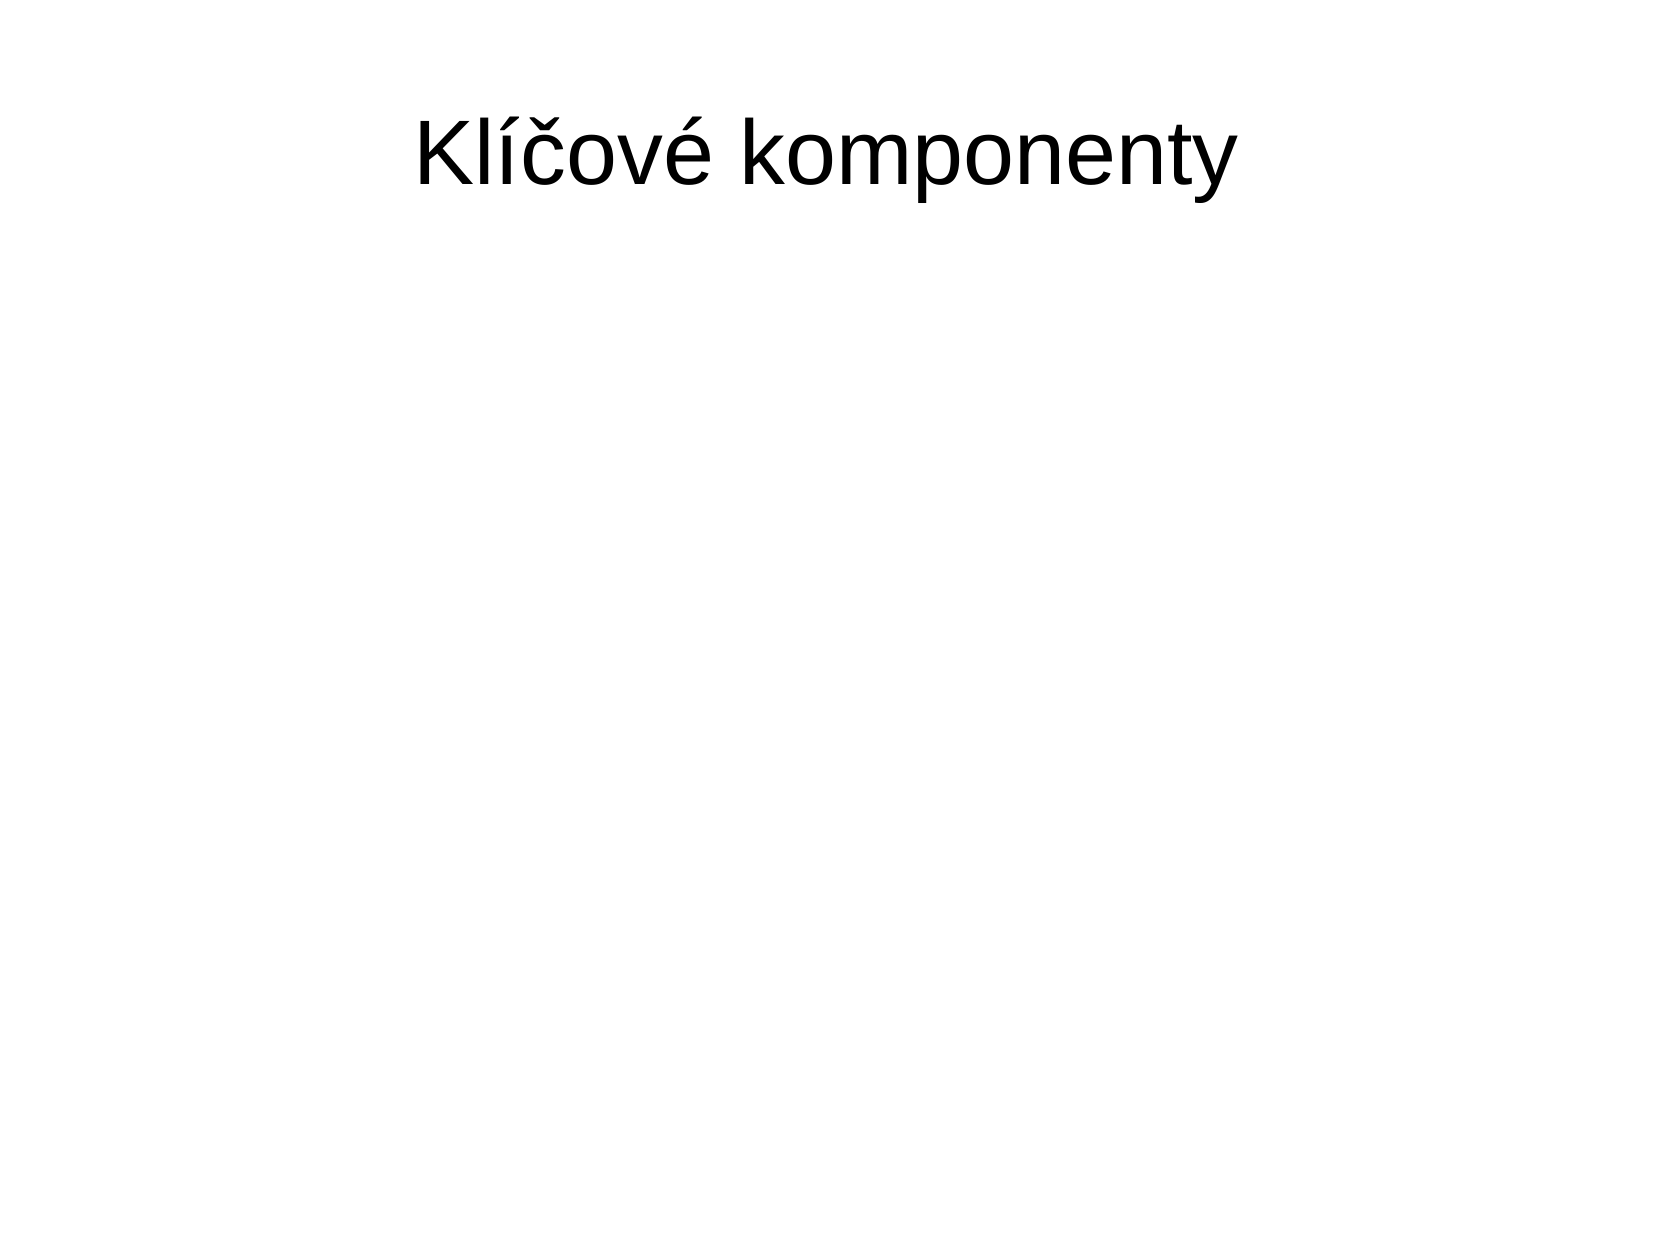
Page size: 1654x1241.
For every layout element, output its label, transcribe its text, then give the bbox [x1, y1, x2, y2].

title Klíčové komponenty [82, 49, 1571, 257]
